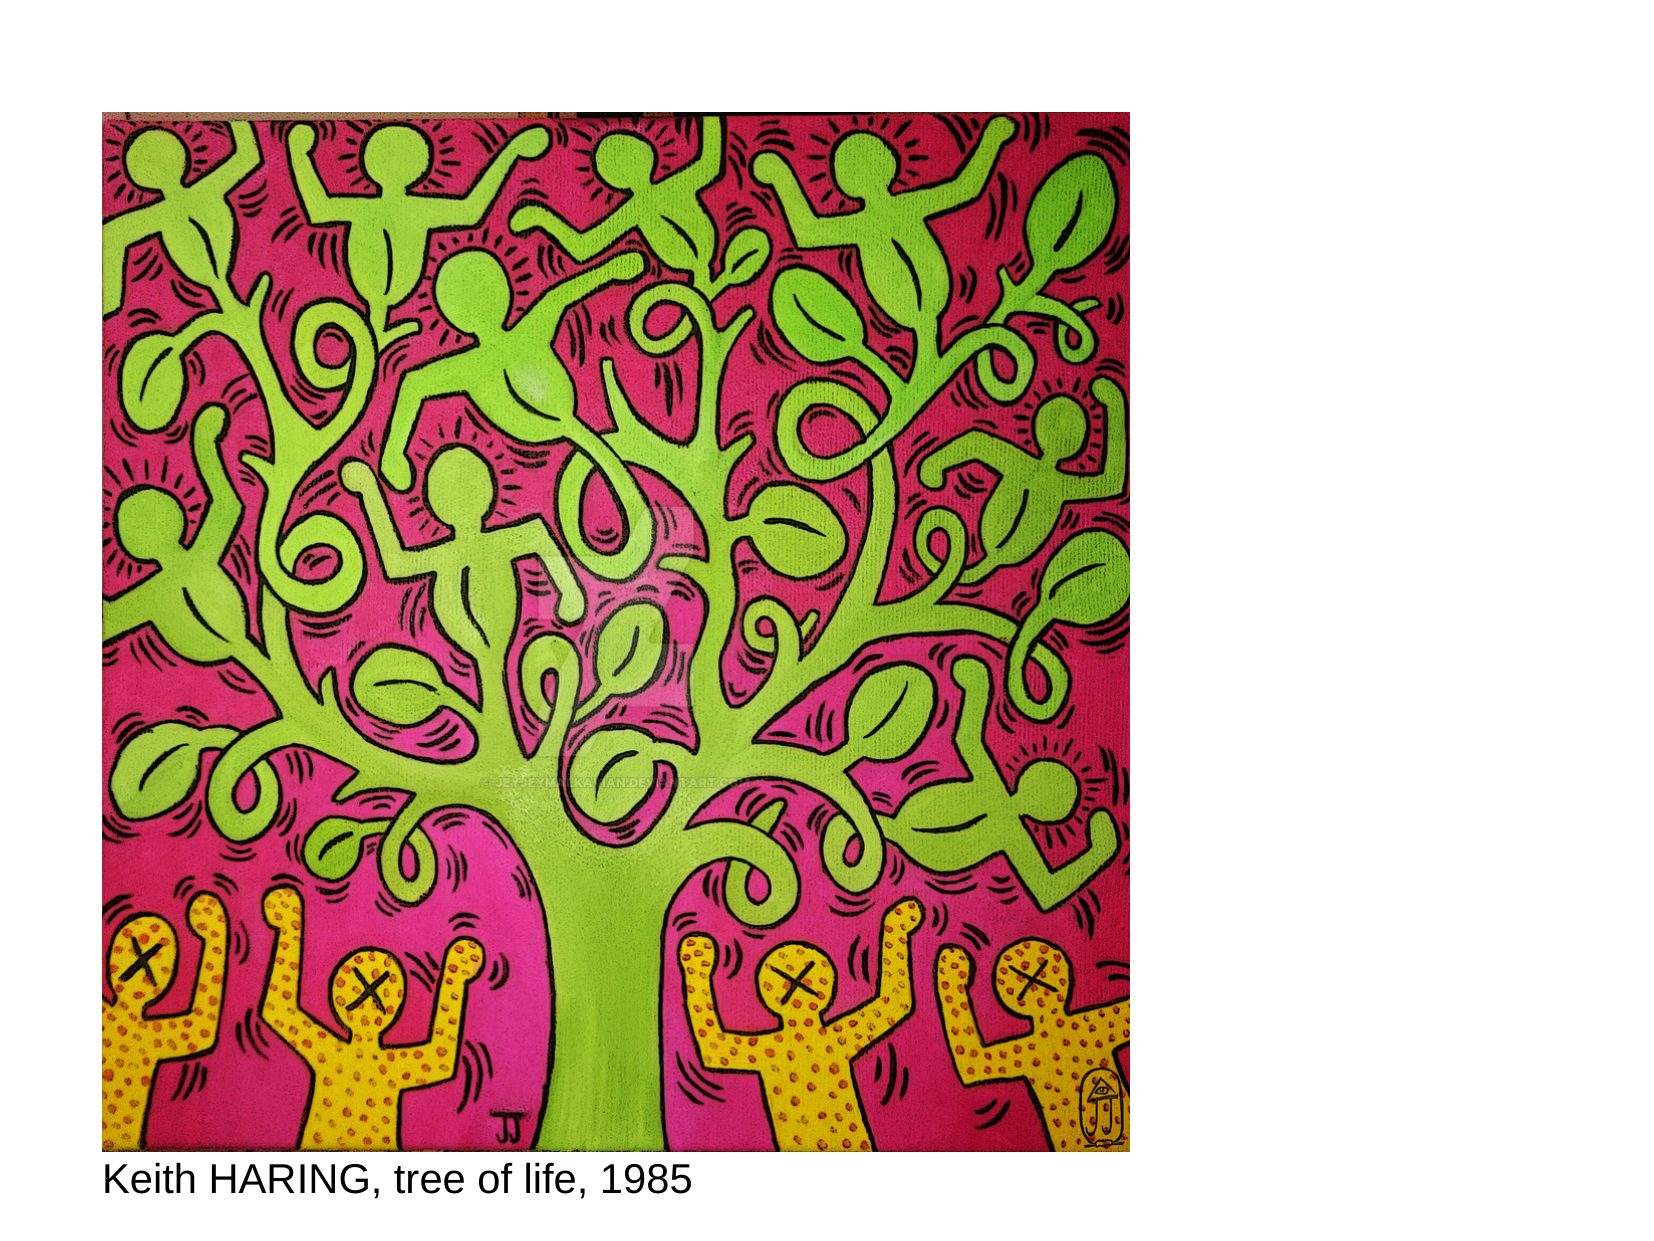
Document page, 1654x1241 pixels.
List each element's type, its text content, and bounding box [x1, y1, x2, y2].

picture [102, 112, 1130, 1151]
list Keith HARING, tree of life, 1985 [102, 1151, 1654, 1233]
